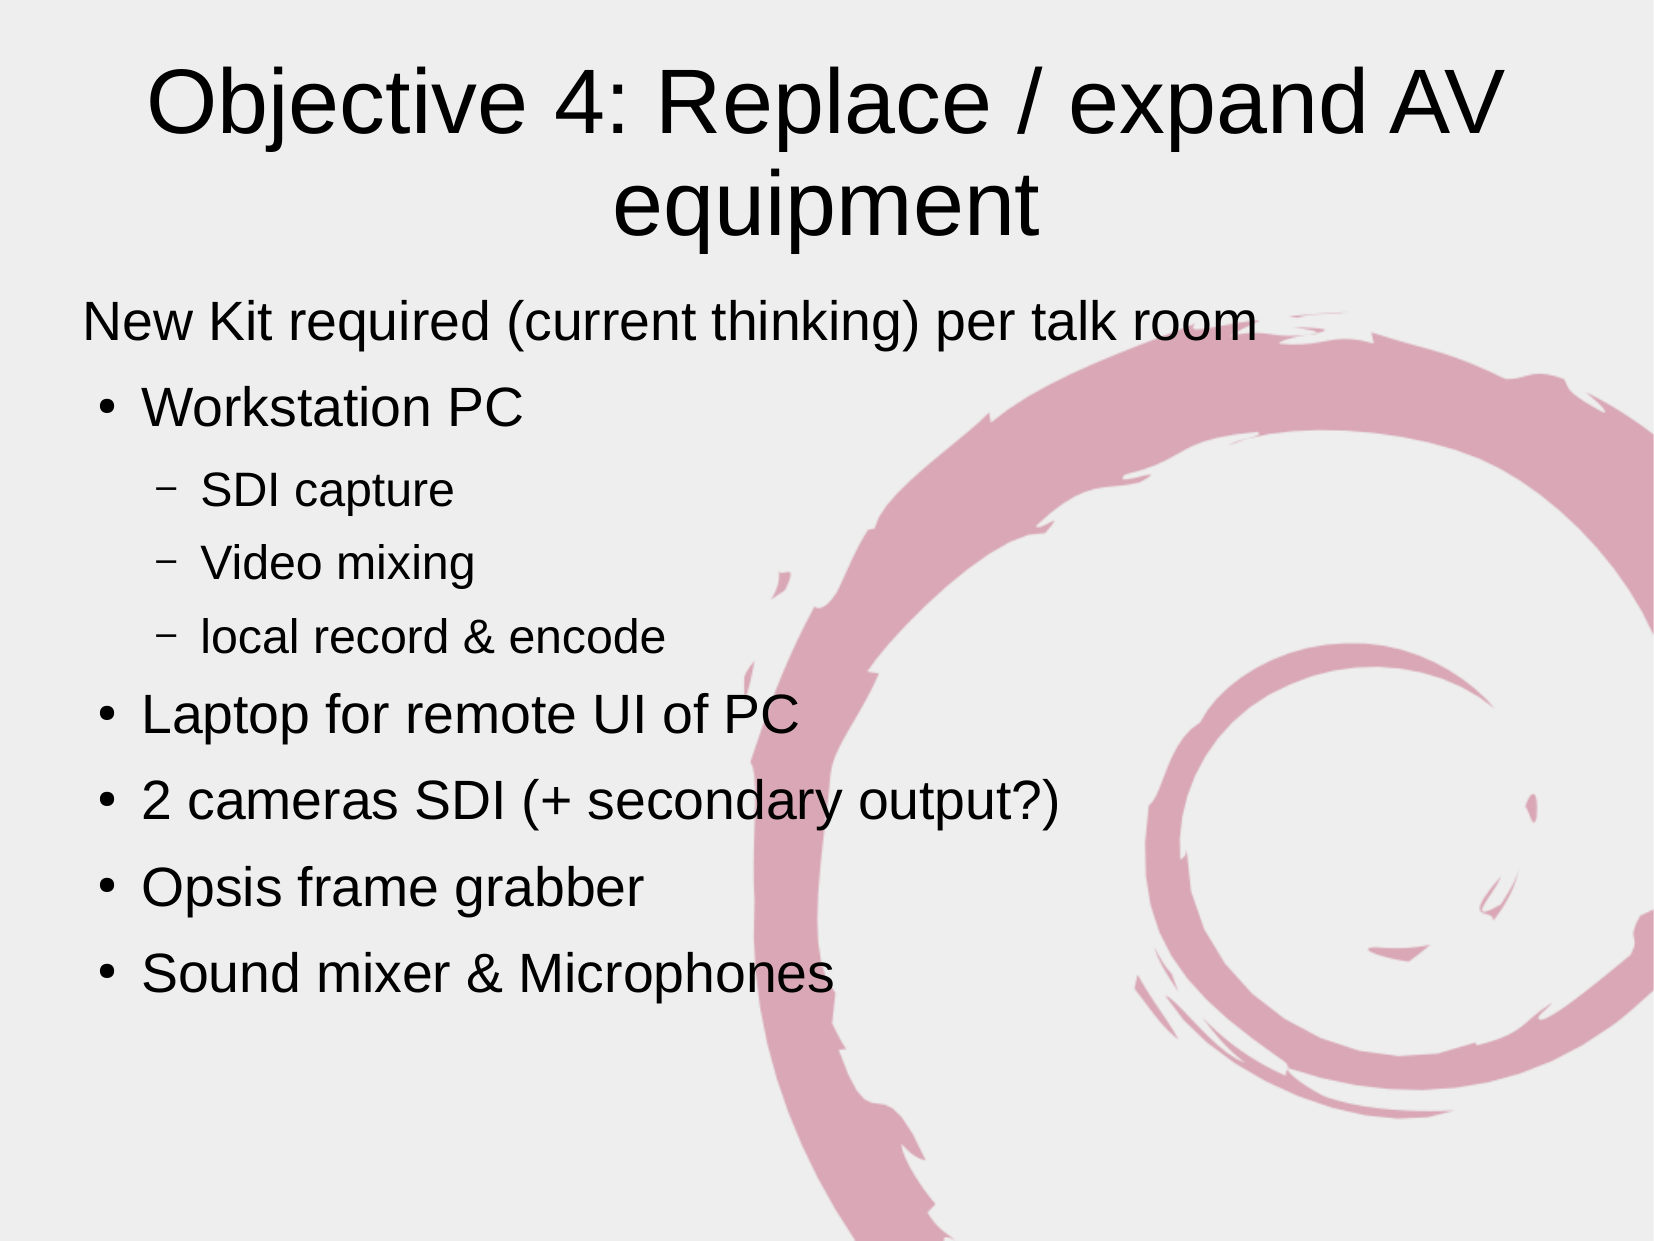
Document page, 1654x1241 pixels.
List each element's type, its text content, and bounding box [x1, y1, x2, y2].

title Objective 4: Replace / expand AV equipment [82, 49, 1571, 257]
picture [0, 0, 1654, 1241]
list New Kit required (current thinking) per talk room Workstation PC SDI capture Video mixing local record & encode Laptop for remote UI of PC 2 cameras SDI (+ secondary output?) Opsis frame grabber Sound mixer & Microphones [82, 290, 1571, 1010]
